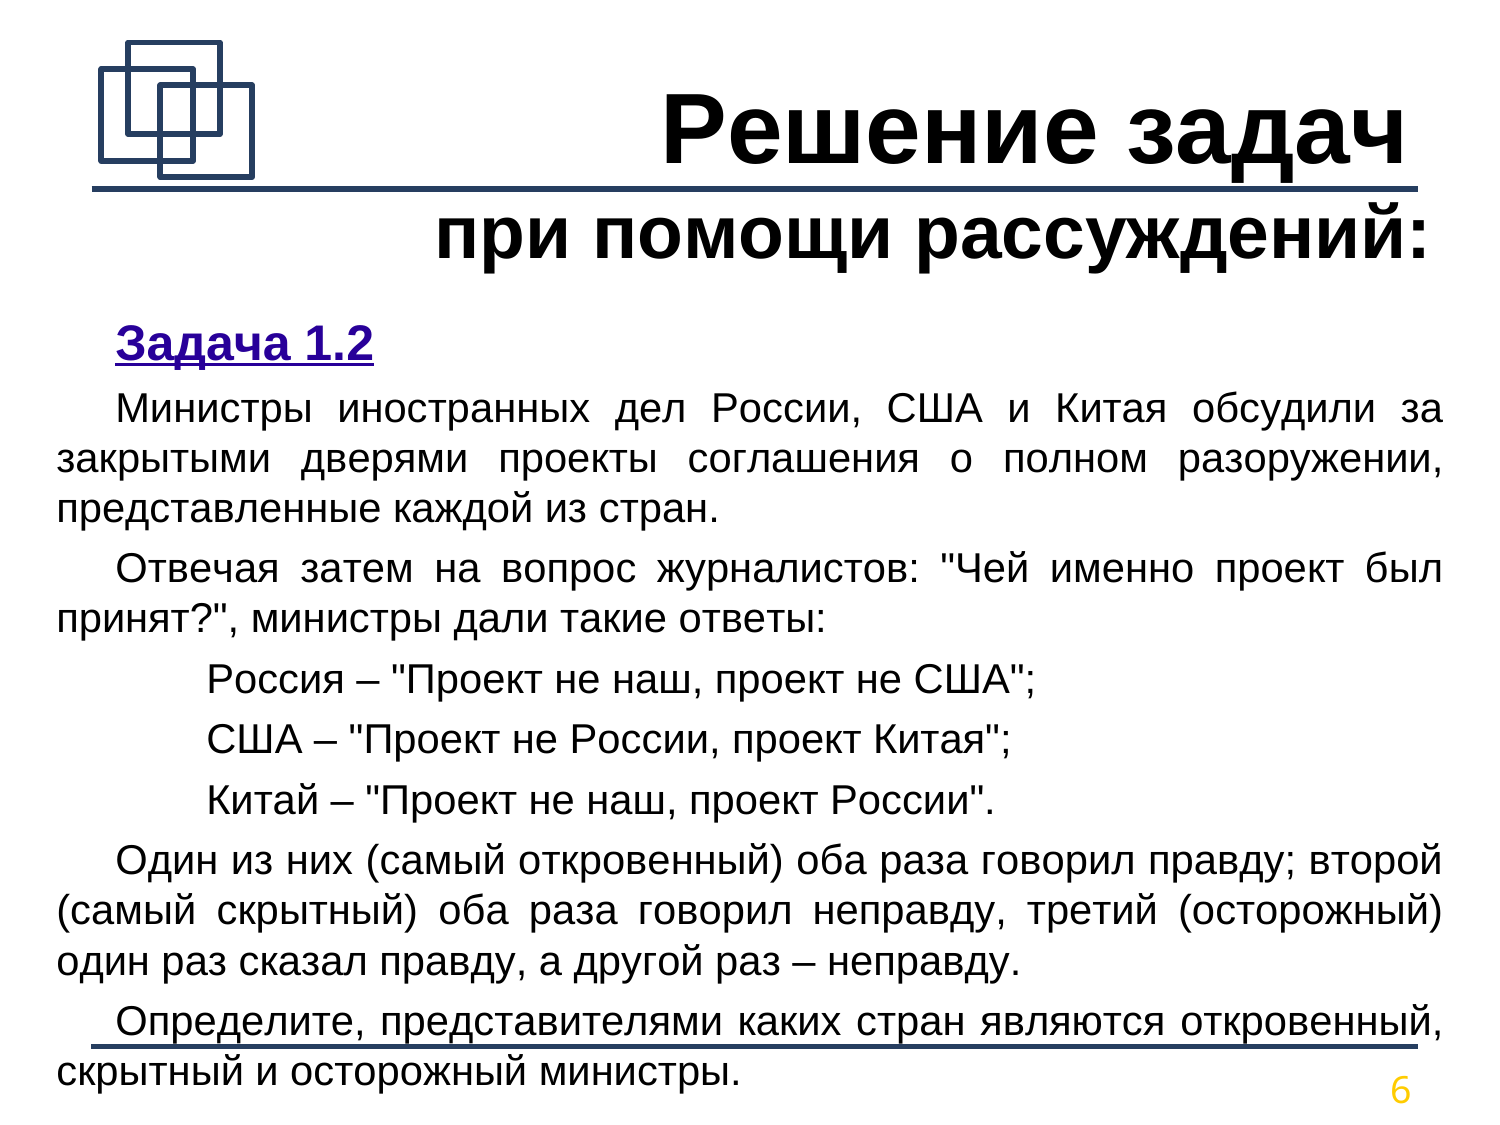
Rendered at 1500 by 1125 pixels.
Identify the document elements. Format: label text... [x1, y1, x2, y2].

list Задача 1.2 Министры иностранных дел России, США и Китая обсудили за закрытыми дверями проекты соглашения о полном разоружении, представленные каждой из стран. Отвечая затем на вопрос журналистов: "Чей именно проект был принят?", министры дали такие ответы: Россия – "Проект не наш, проект не США"; США – "Проект не России, проект Китая"; Китай – "Проект не наш, проект России". Один из них (самый откровенный) оба раза говорил правду; второй (самый скрытный) оба раза говорил неправду, третий (осторожный) один раз сказал правду, а другой раз – неправду. Определите, представителями каких стран являются откровенный, скрытный и осторожный министры. [41, 302, 1459, 1125]
text_box Решение задач при помощи рассуждений: [41, 48, 1447, 289]
